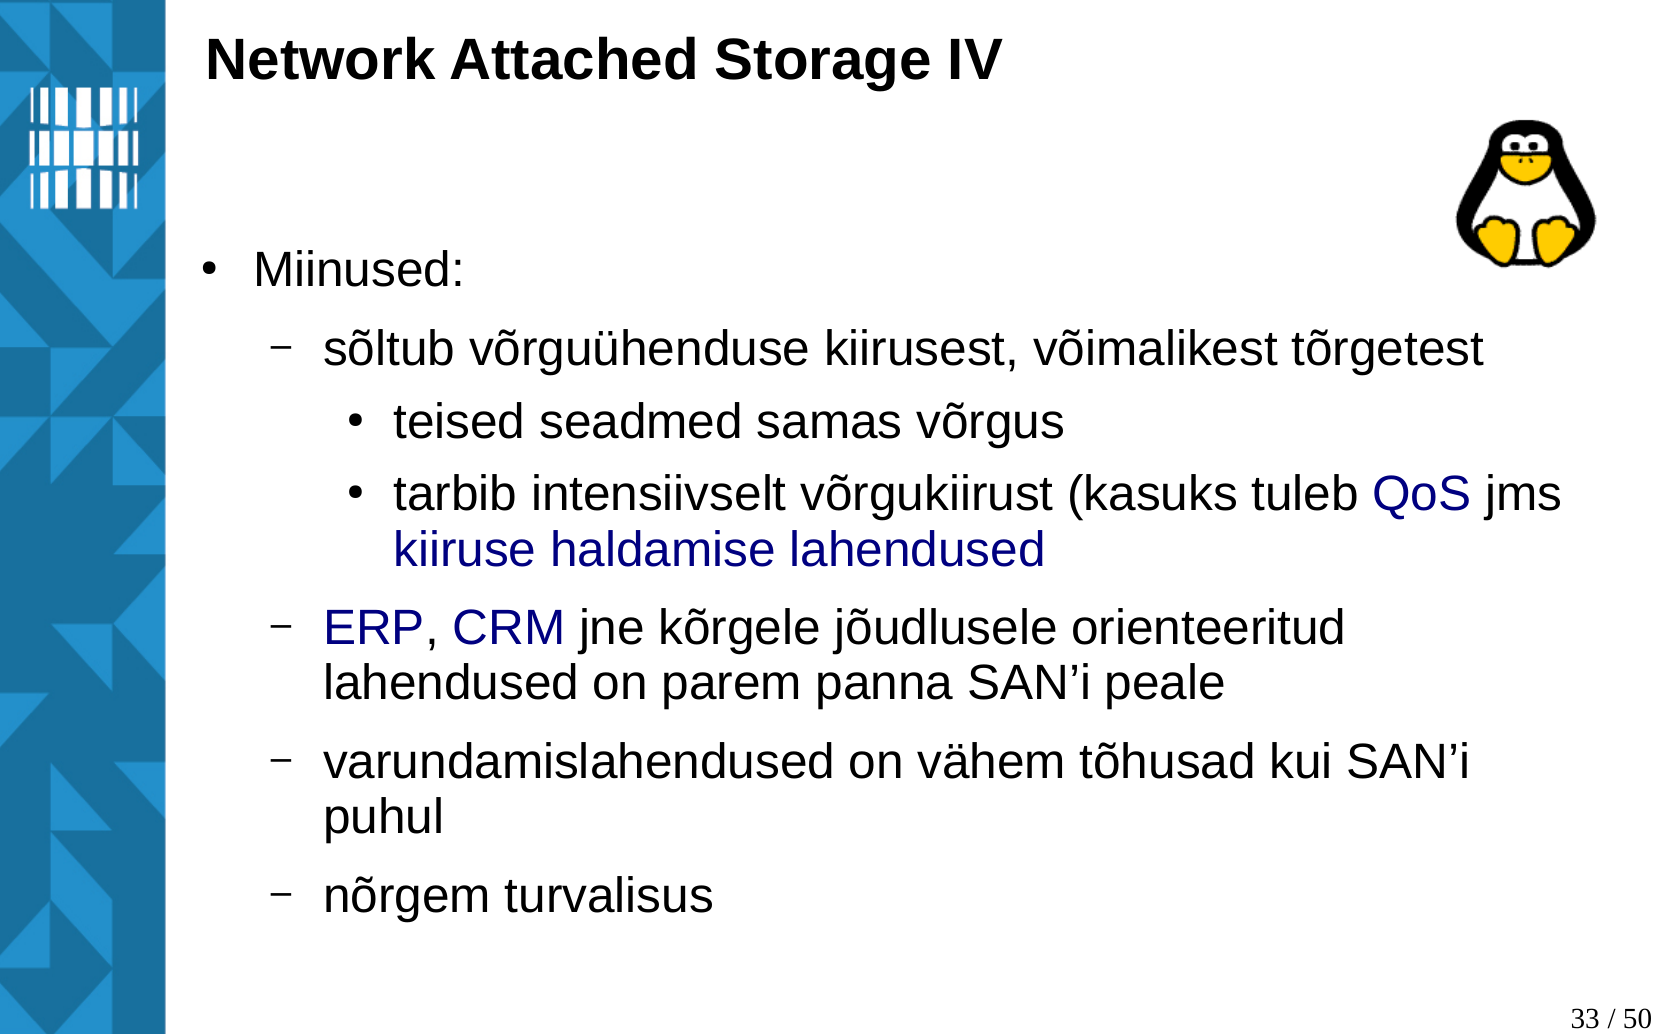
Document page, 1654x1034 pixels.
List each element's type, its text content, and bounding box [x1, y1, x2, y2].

title Network Attached Storage IV [205, 17, 1527, 101]
list Miinused: sõltub võrguühenduse kiirusest, võimalikest tõrgetest teised seadmed samas võrgus tarbib intensiivselt võrgukiirust (kasuks tuleb QoS jms kiiruse haldamise lahendused ERP, CRM jne kõrgele jõudlusele orienteeritud lahendused on parem panna SAN’i peale varundamislahendused on vähem tõhusad kui SAN’i puhul nõrgem turvalisus [183, 241, 1586, 924]
picture [1407, 76, 1642, 284]
